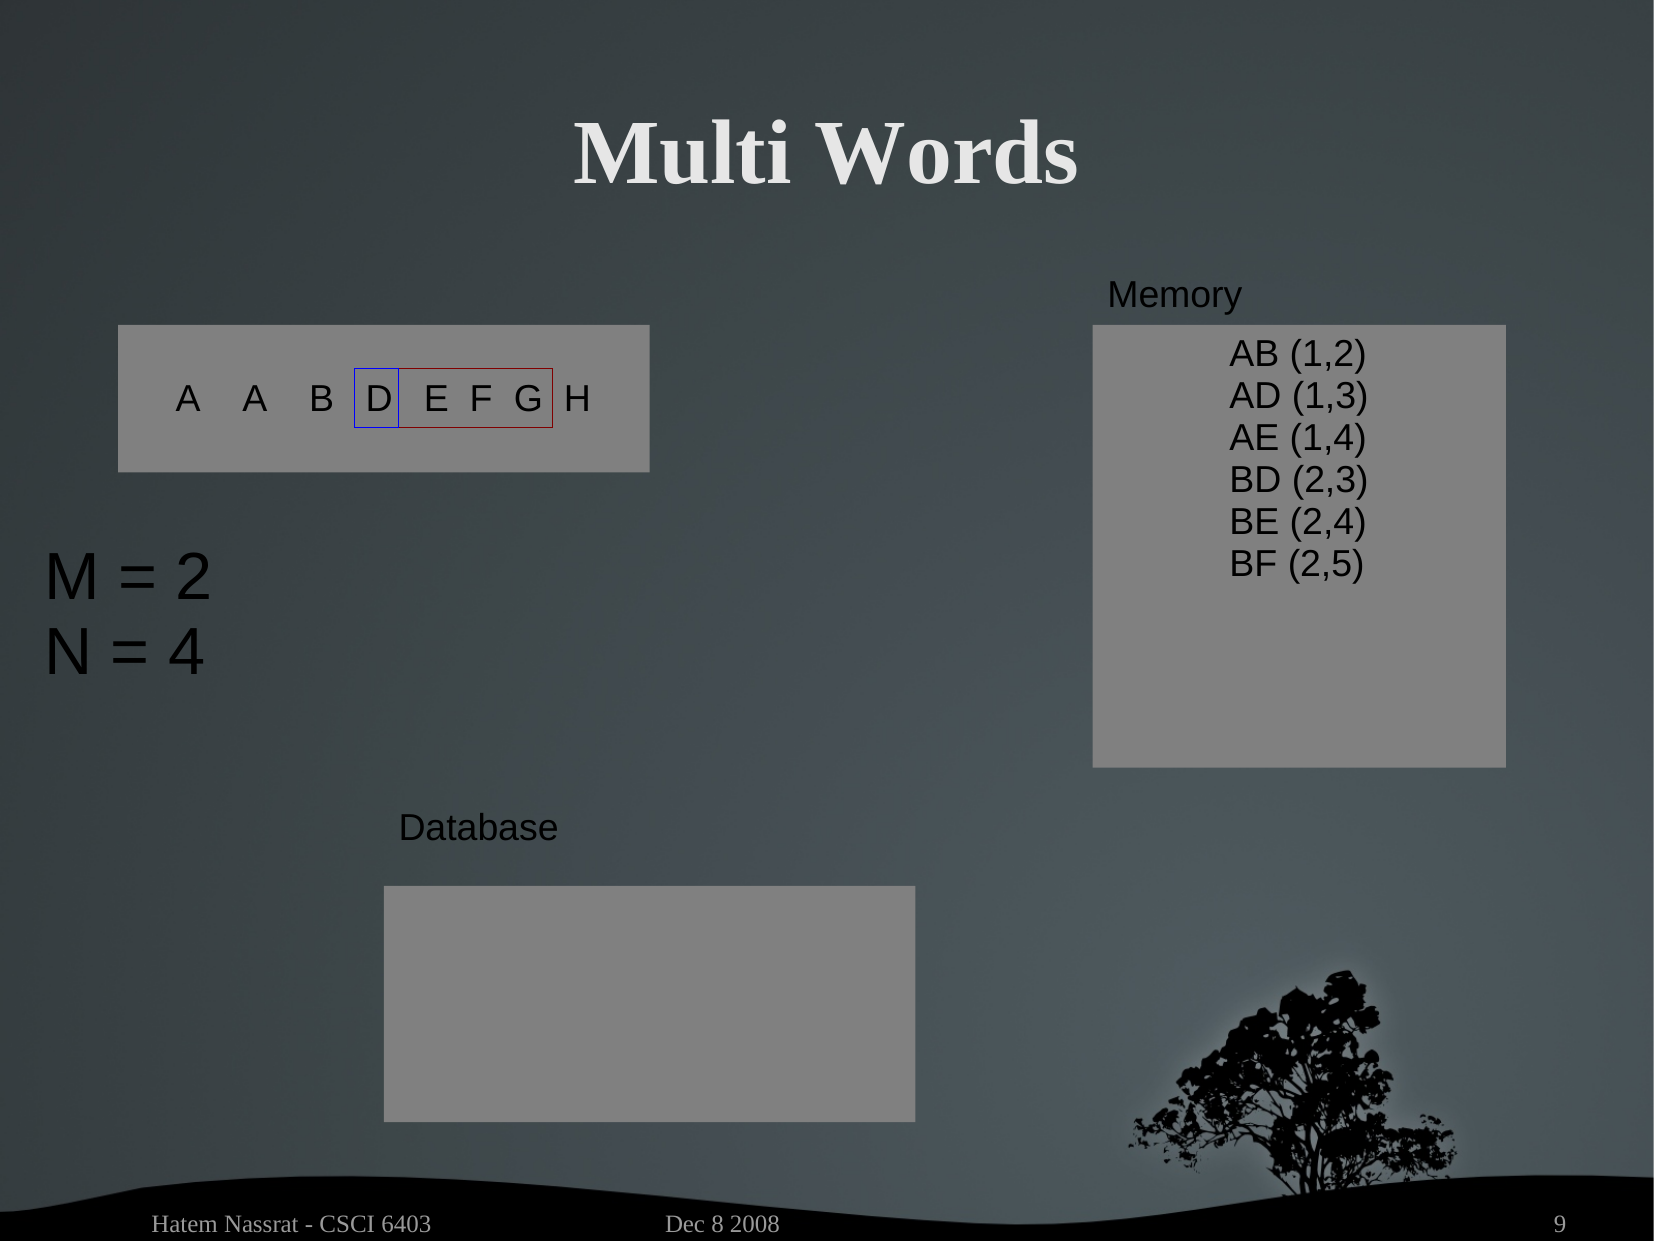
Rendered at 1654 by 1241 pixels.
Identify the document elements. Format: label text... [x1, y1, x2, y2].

text_box AB (1,2) AD (1,3) AE (1,4) BD (2,3) BE (2,4) BF (2,5) [1092, 324, 1506, 768]
text_box M = 2 N = 4 [29, 531, 237, 695]
picture [0, 0, 1654, 1241]
text_box [383, 885, 916, 1123]
text_box Memory [1092, 265, 1258, 323]
text_box A A B D E F G H [118, 324, 650, 473]
title Multi Words [82, 49, 1571, 257]
text_box Database [383, 799, 591, 857]
